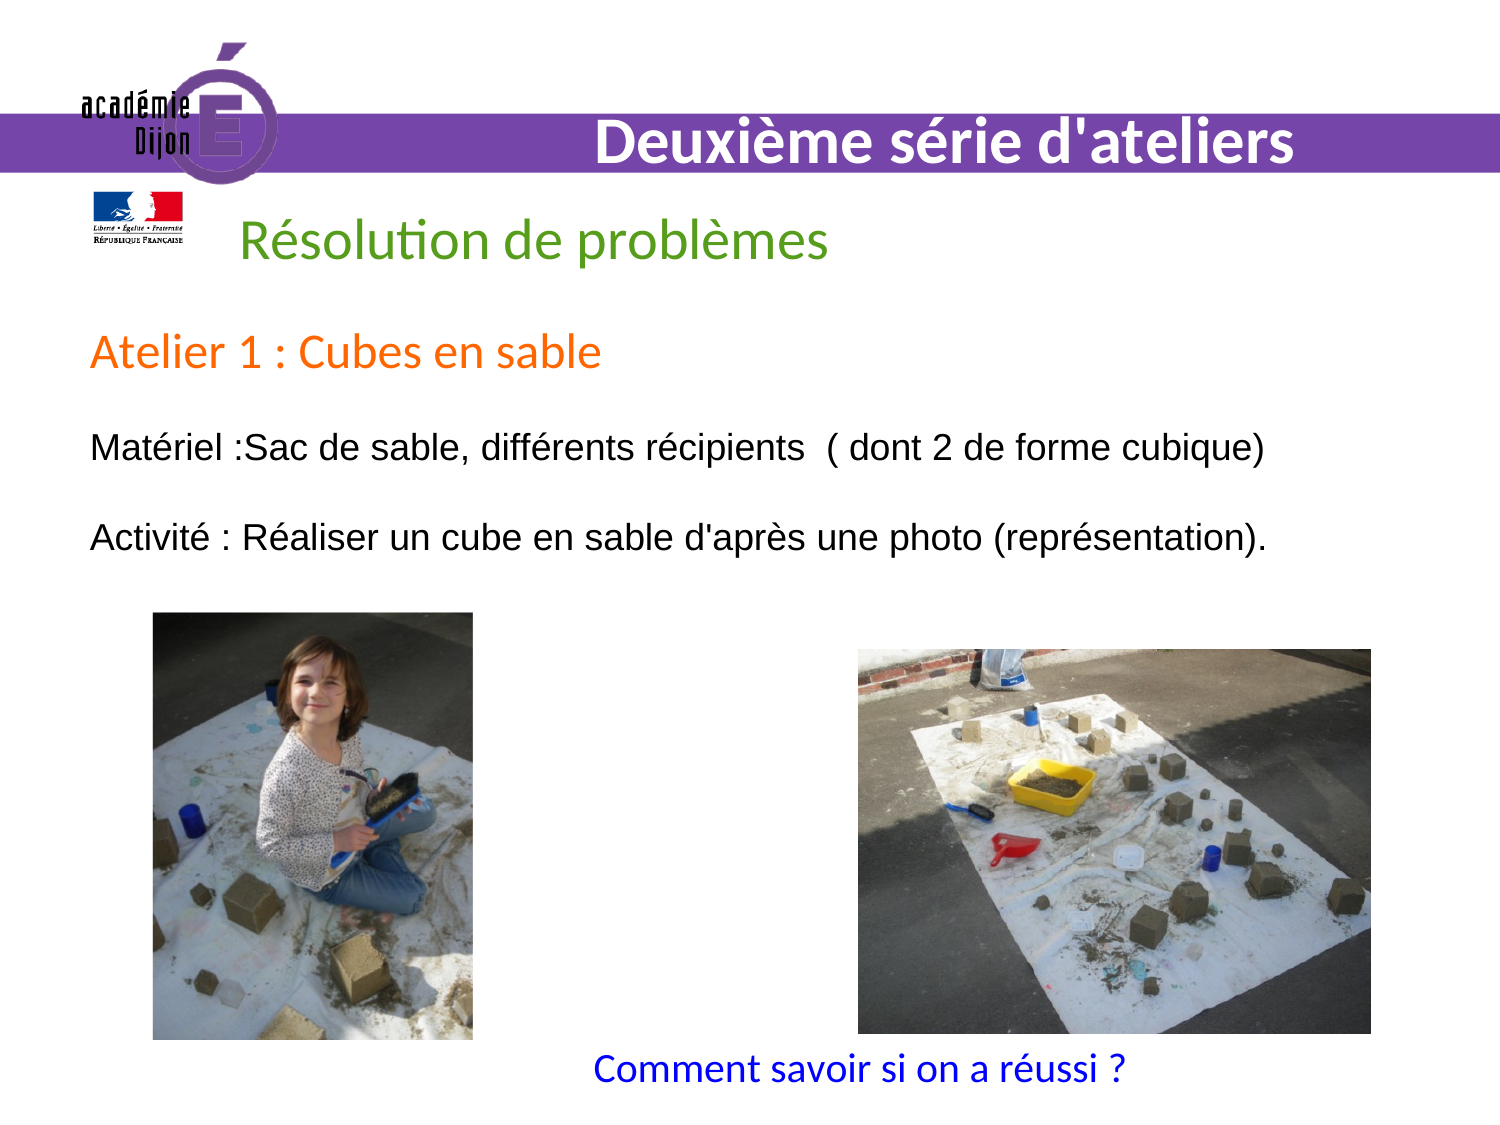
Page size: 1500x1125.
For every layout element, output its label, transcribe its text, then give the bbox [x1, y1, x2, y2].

picture [858, 649, 1371, 1033]
text_box Atelier 1 : Cubes en sable Matériel :Sac de sable, différents récipients ( dont 2 de forme cubique) Activité : Réaliser un cube en sable d'après une photo (représentation). [74, 310, 1441, 701]
picture [152, 612, 473, 1040]
text_box Deuxième série d'ateliers [277, 35, 1312, 193]
text_box Comment savoir si on a réussi ? [578, 1033, 1500, 1099]
picture [82, 42, 277, 244]
text_box Résolution de problèmes [224, 193, 1323, 310]
